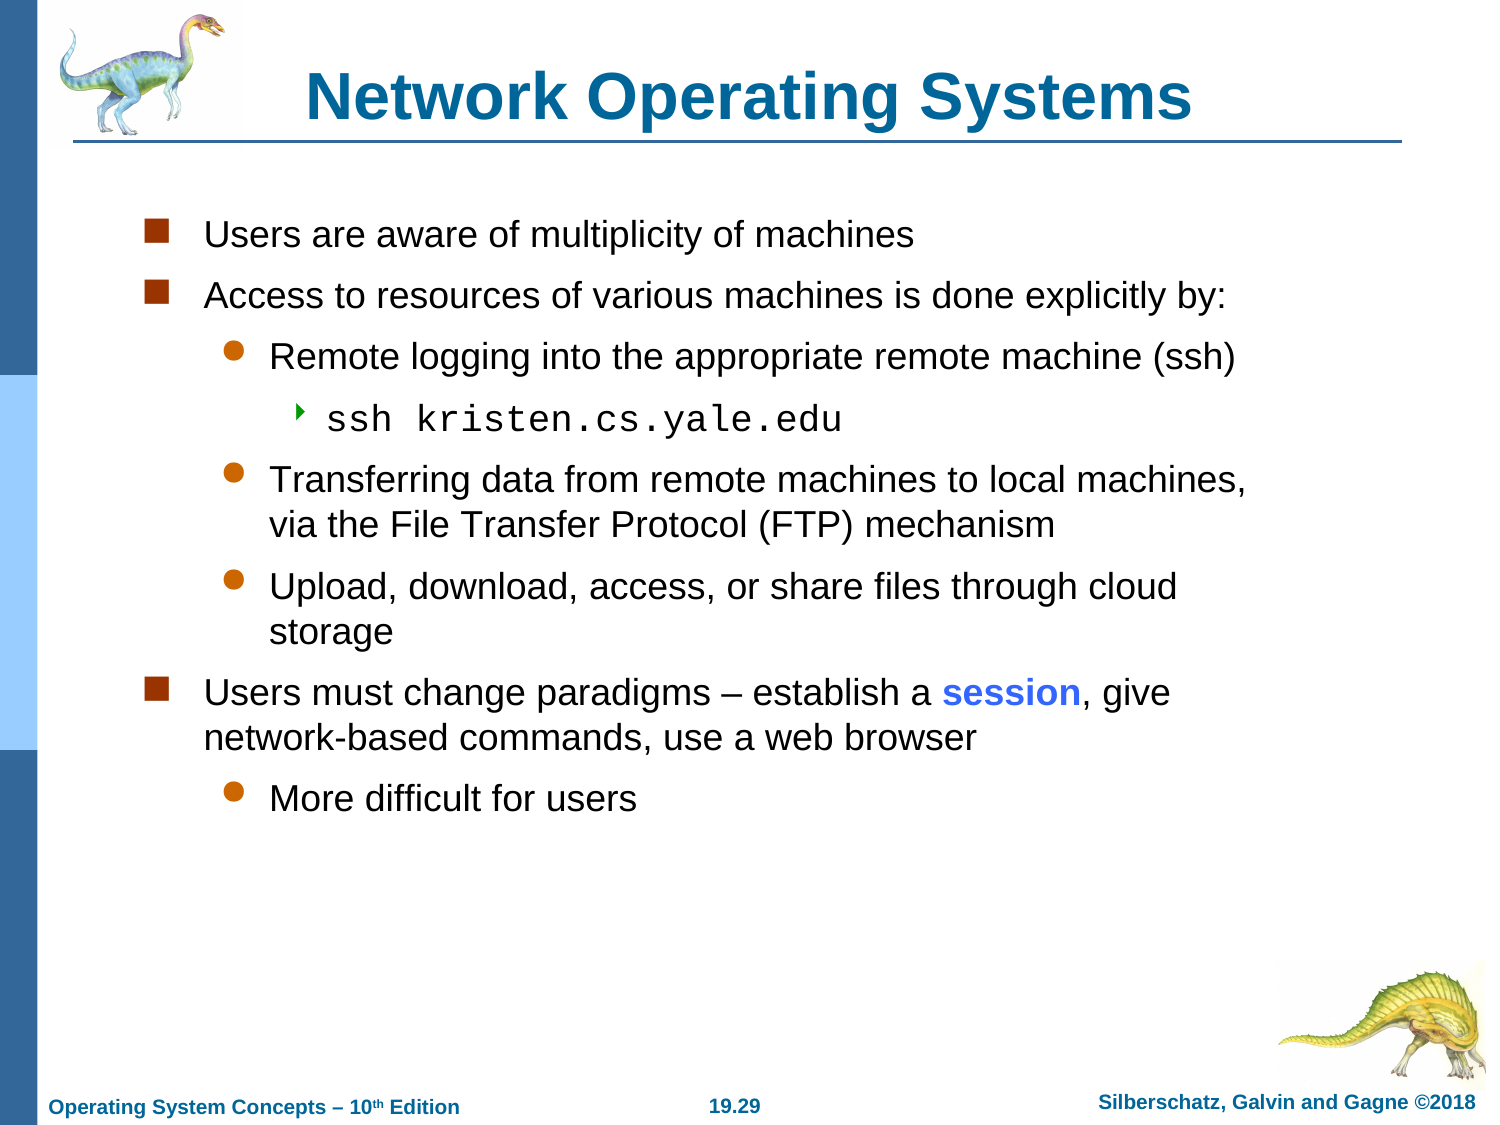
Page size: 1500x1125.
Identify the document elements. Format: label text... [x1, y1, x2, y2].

picture [1275, 959, 1486, 1090]
title Network Operating Systems [75, 45, 1426, 141]
list Users are aware of multiplicity of machines Access to resources of various machines is done explicitly by: Remote logging into the appropriate remote machine (ssh) ssh kristen.cs.yale.edu Transferring data from remote machines to local machines, via the File Transfer Protocol (FTP) mechanism Upload, download, access, or share files through cloud storage Users must change paradigms – establish a session, give network-based commands, use a web browser More difficult for users [132, 202, 1287, 946]
picture [1415, 1094, 1423, 1099]
picture [46, 0, 243, 149]
